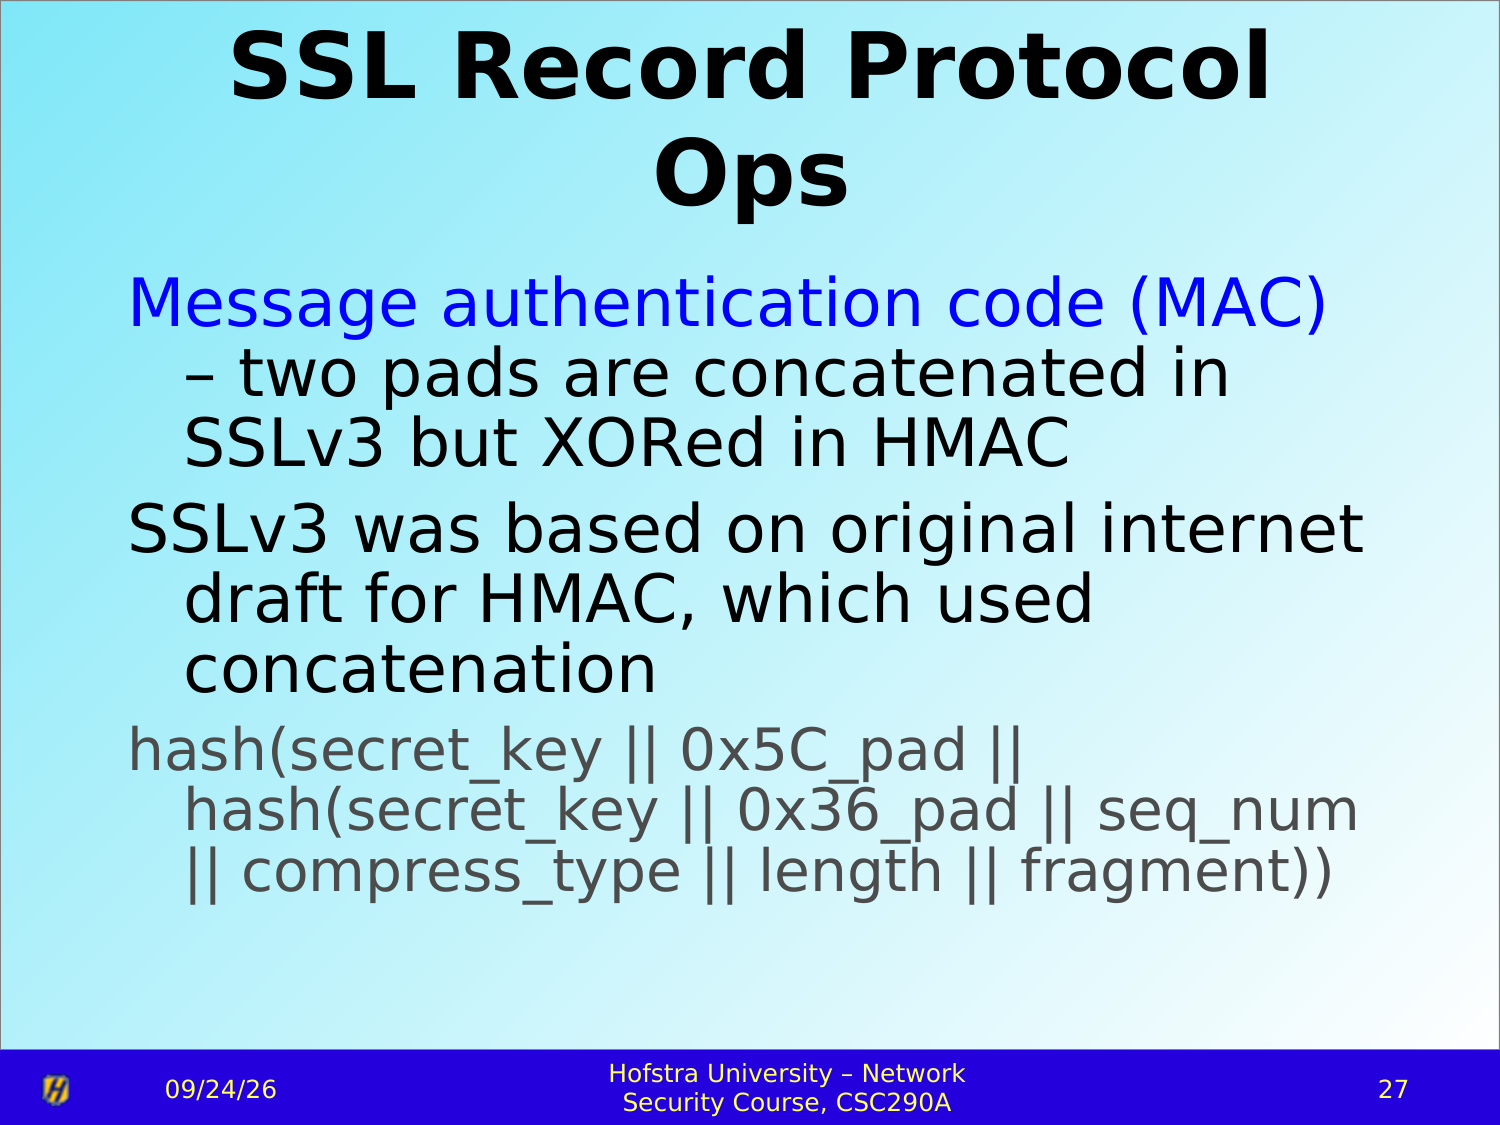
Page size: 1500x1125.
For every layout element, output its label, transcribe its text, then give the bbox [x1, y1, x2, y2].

list Message authentication code (MAC) – two pads are concatenated in SSLv3 but XORed in HMAC SSLv3 was based on original internet draft for HMAC, which used concatenation hash(secret_key || 0x5C_pad || hash(secret_key || 0x36_pad || seq_num || compress_type || length || fragment)) [112, 262, 1388, 990]
picture [37, 1072, 76, 1110]
title SSL Record Protocol Ops [112, 5, 1391, 236]
